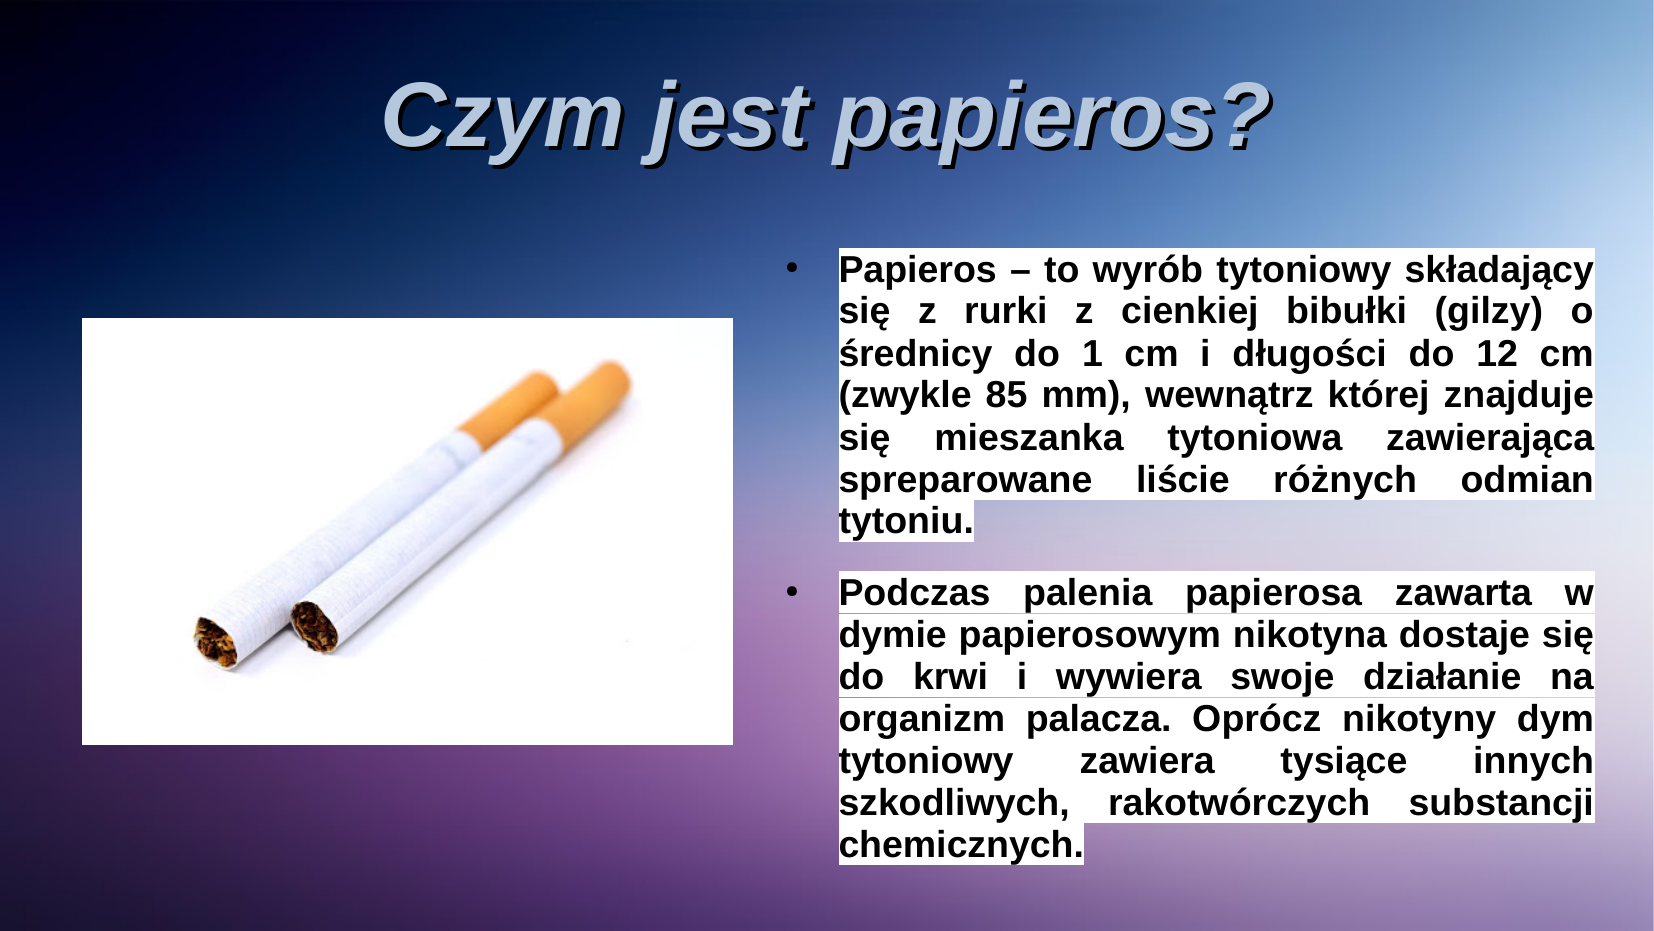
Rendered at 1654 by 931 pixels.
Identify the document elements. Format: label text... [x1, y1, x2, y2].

picture [0, 0, 1654, 931]
title Czym jest papieros? [82, 37, 1571, 193]
list Papieros – to wyrób tytoniowy składający się z rurki z cienkiej bibułki (gilzy) o średnicy do 1 cm i długości do 12 cm (zwykle 85 mm), wewnątrz której znajduje się mieszanka tytoniowa zawierająca spreparowane liście różnych odmian tytoniu. Podczas palenia papierosa zawarta w dymie papierosowym nikotyna dostaje się do krwi i wywiera swoje działanie na organizm palacza. Oprócz nikotyny dym tytoniowy zawiera tysiące innych szkodliwych, rakotwórczych substancji chemicznych. [767, 248, 1595, 898]
